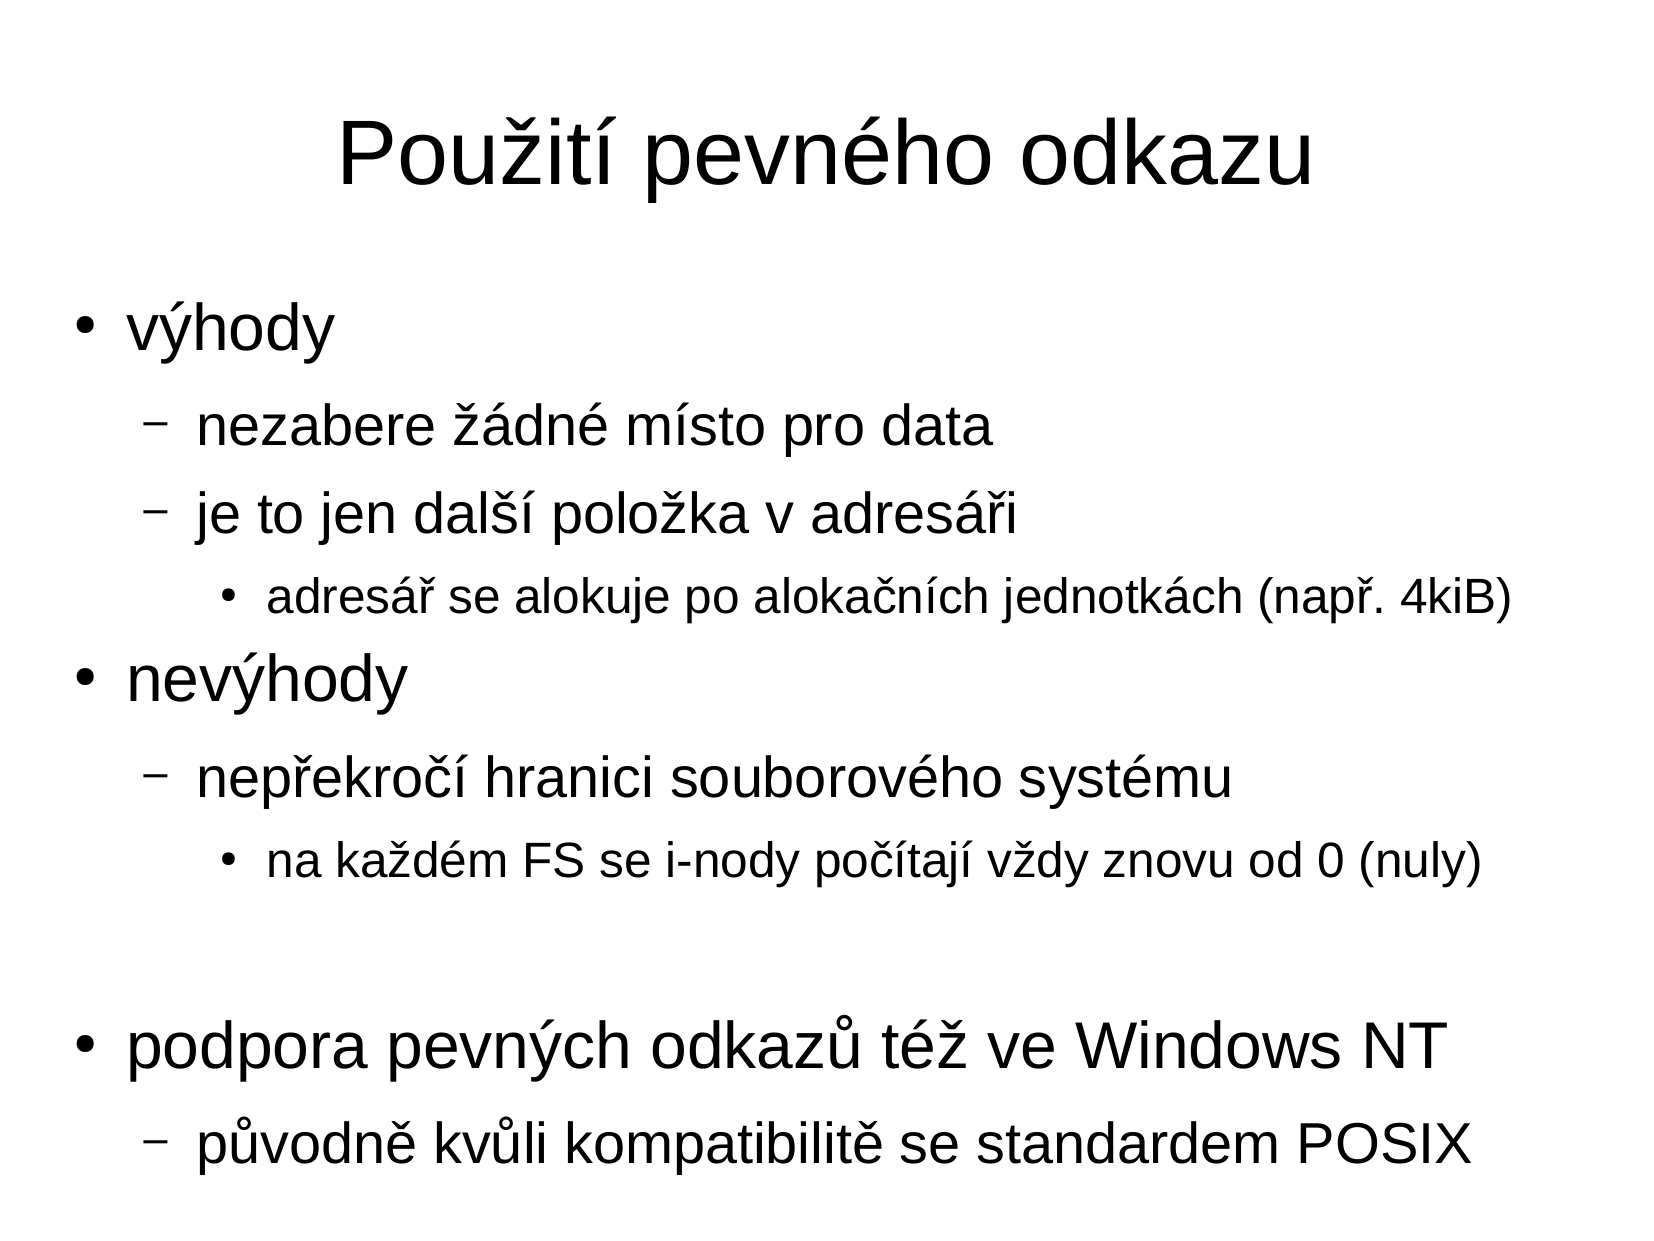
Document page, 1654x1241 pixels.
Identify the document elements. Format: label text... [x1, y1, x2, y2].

title Použití pevného odkazu [82, 56, 1571, 250]
list výhody nezabere žádné místo pro data je to jen další položka v adresáři adresář se alokuje po alokačních jednotkách (např. 4kiB) nevýhody nepřekročí hranici souborového systému na každém FS se i-nody počítají vždy znovu od 0 (nuly) podpora pevných odkazů též ve Windows NT původně kvůli kompatibilitě se standardem POSIX [56, 290, 1598, 1185]
